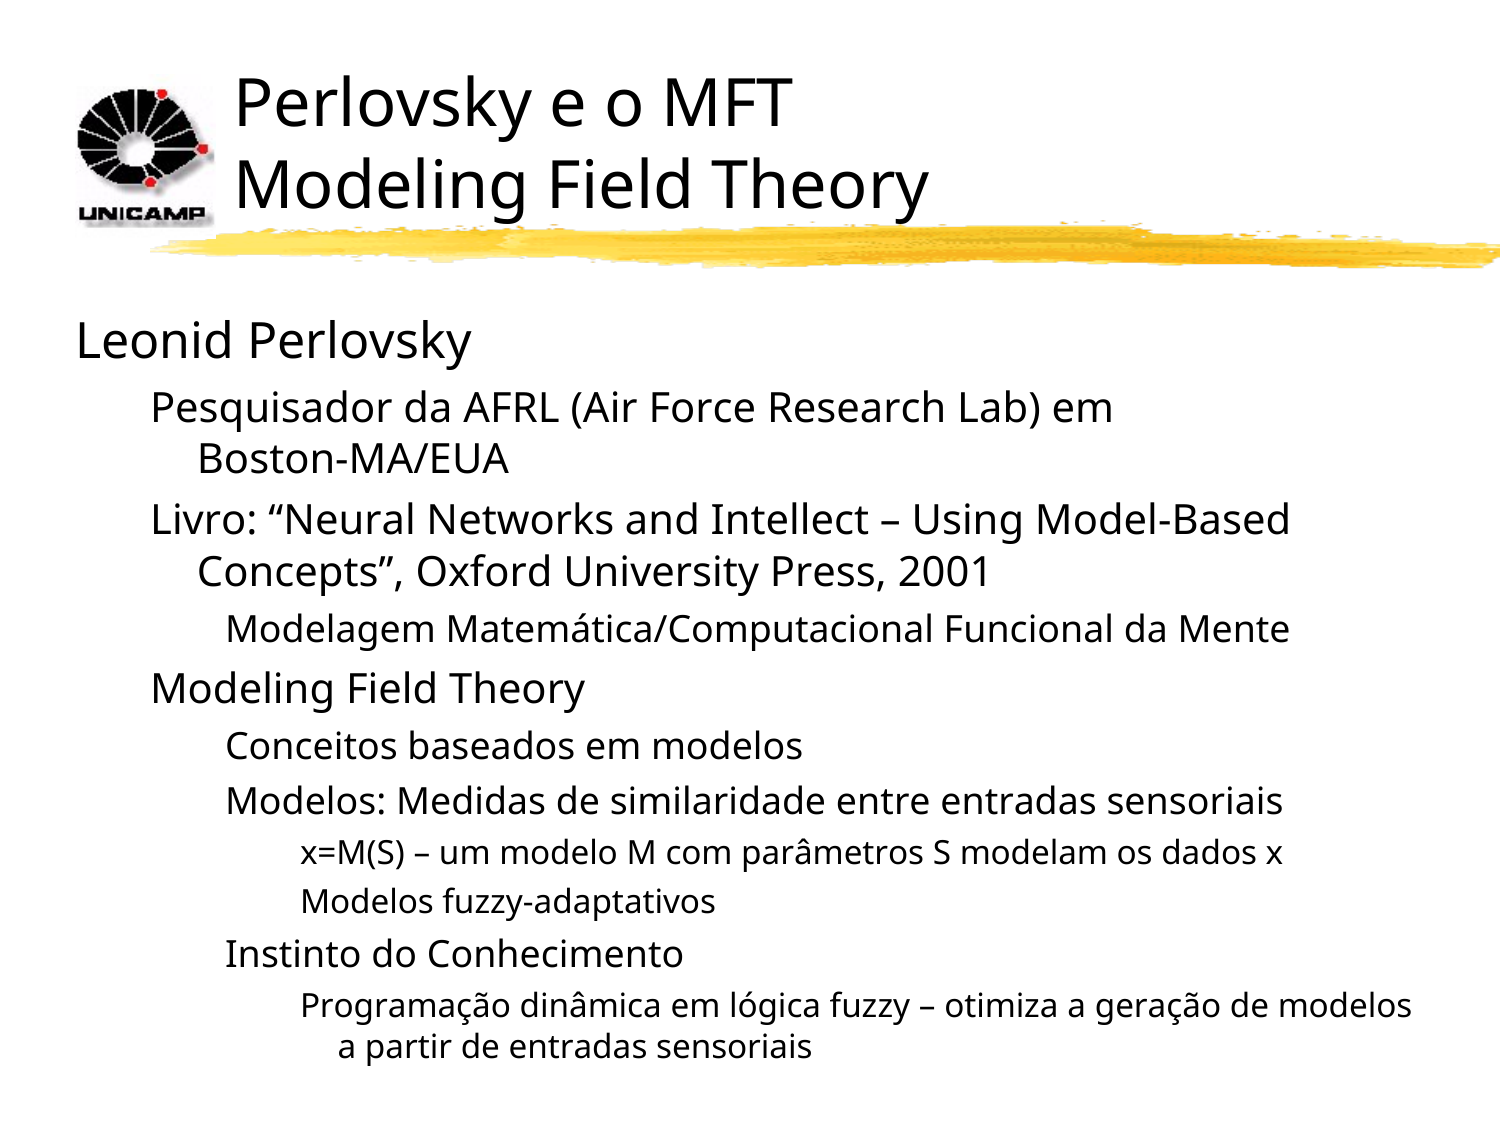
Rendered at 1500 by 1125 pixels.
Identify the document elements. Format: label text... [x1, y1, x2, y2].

list Leonid Perlovsky Pesquisador da AFRL (Air Force Research Lab) em Boston-MA/EUA Livro: “Neural Networks and Intellect – Using Model-Based Concepts”, Oxford University Press, 2001 Modelagem Matemática/Computacional Funcional da Mente Modeling Field Theory Conceitos baseados em modelos Modelos: Medidas de similaridade entre entradas sensoriais x=M(S) – um modelo M com parâmetros S modelam os dados x Modelos fuzzy-adaptativos Instinto do Conhecimento Programação dinâmica em lógica fuzzy – otimiza a geração de modelos a partir de entradas sensoriais [74, 309, 1417, 980]
title Perlovsky e o MFT Modeling Field Theory [233, 45, 1434, 225]
picture [75, 74, 1500, 279]
